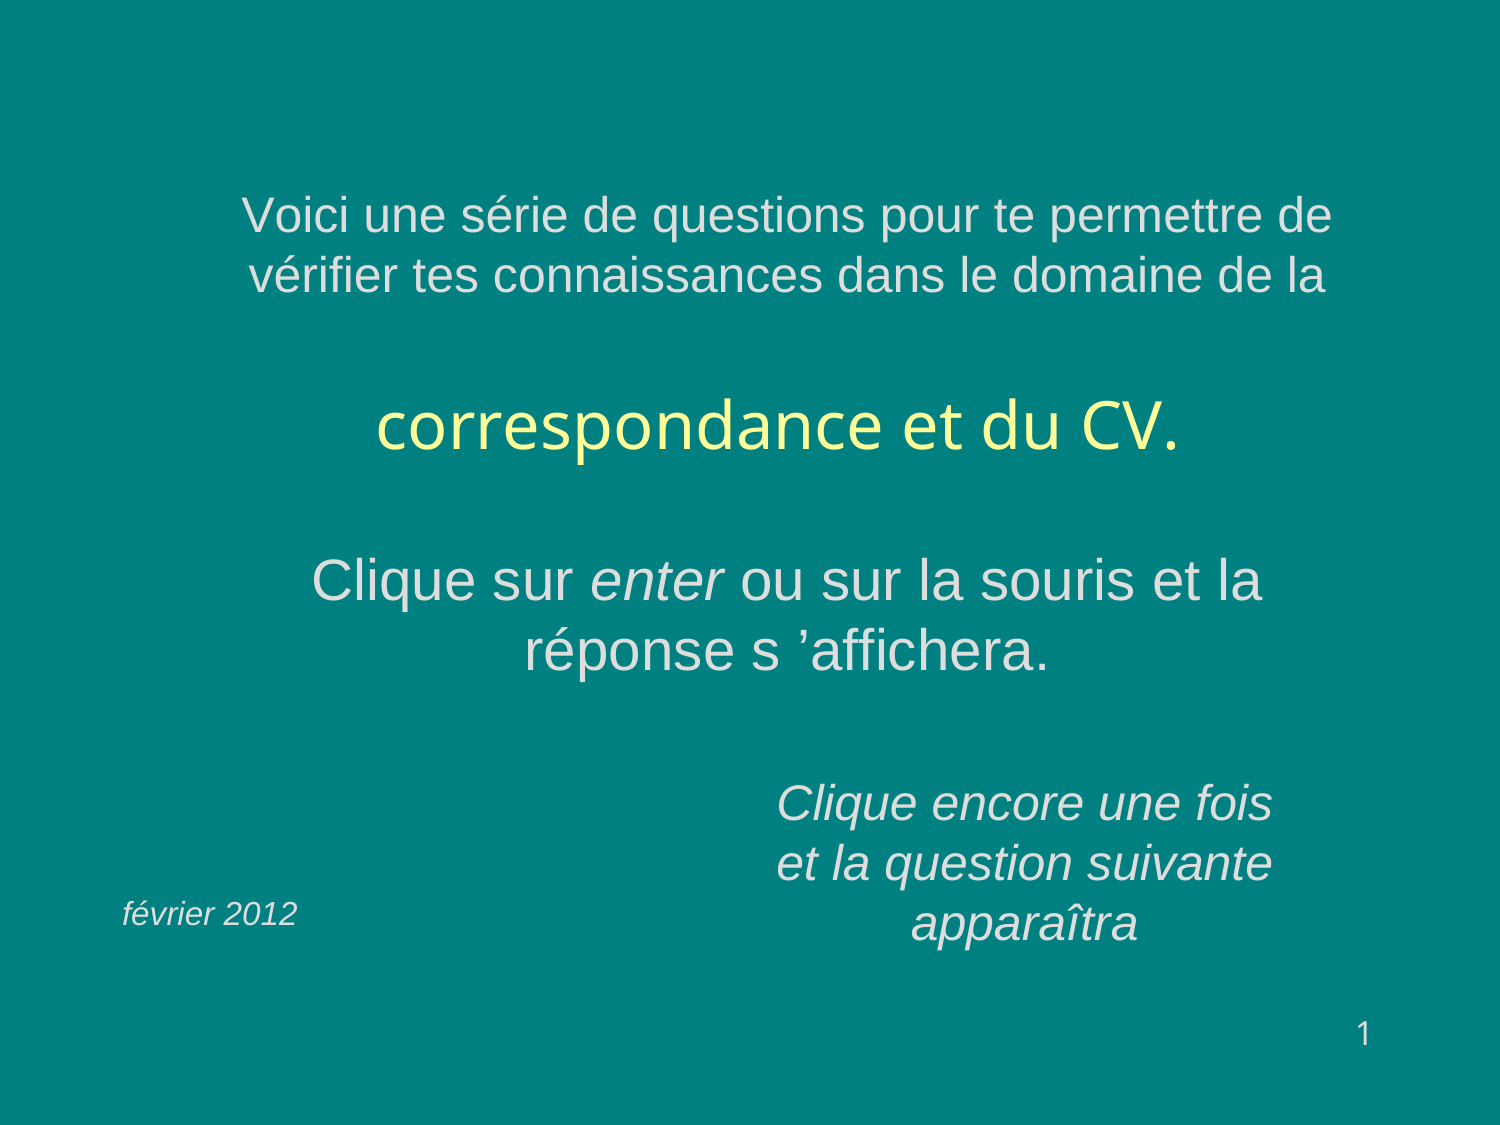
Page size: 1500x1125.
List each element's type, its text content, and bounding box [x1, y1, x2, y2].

text_box février 2012 [107, 884, 313, 941]
text_box Clique encore une fois et la question suivante apparaîtra [749, 762, 1300, 958]
text_box Voici une série de questions pour te permettre de vérifier tes connaissances dans le domaine de la correspondance et du CV. Clique sur enter ou sur la souris et la réponse s ’affichera. [200, 174, 1376, 691]
